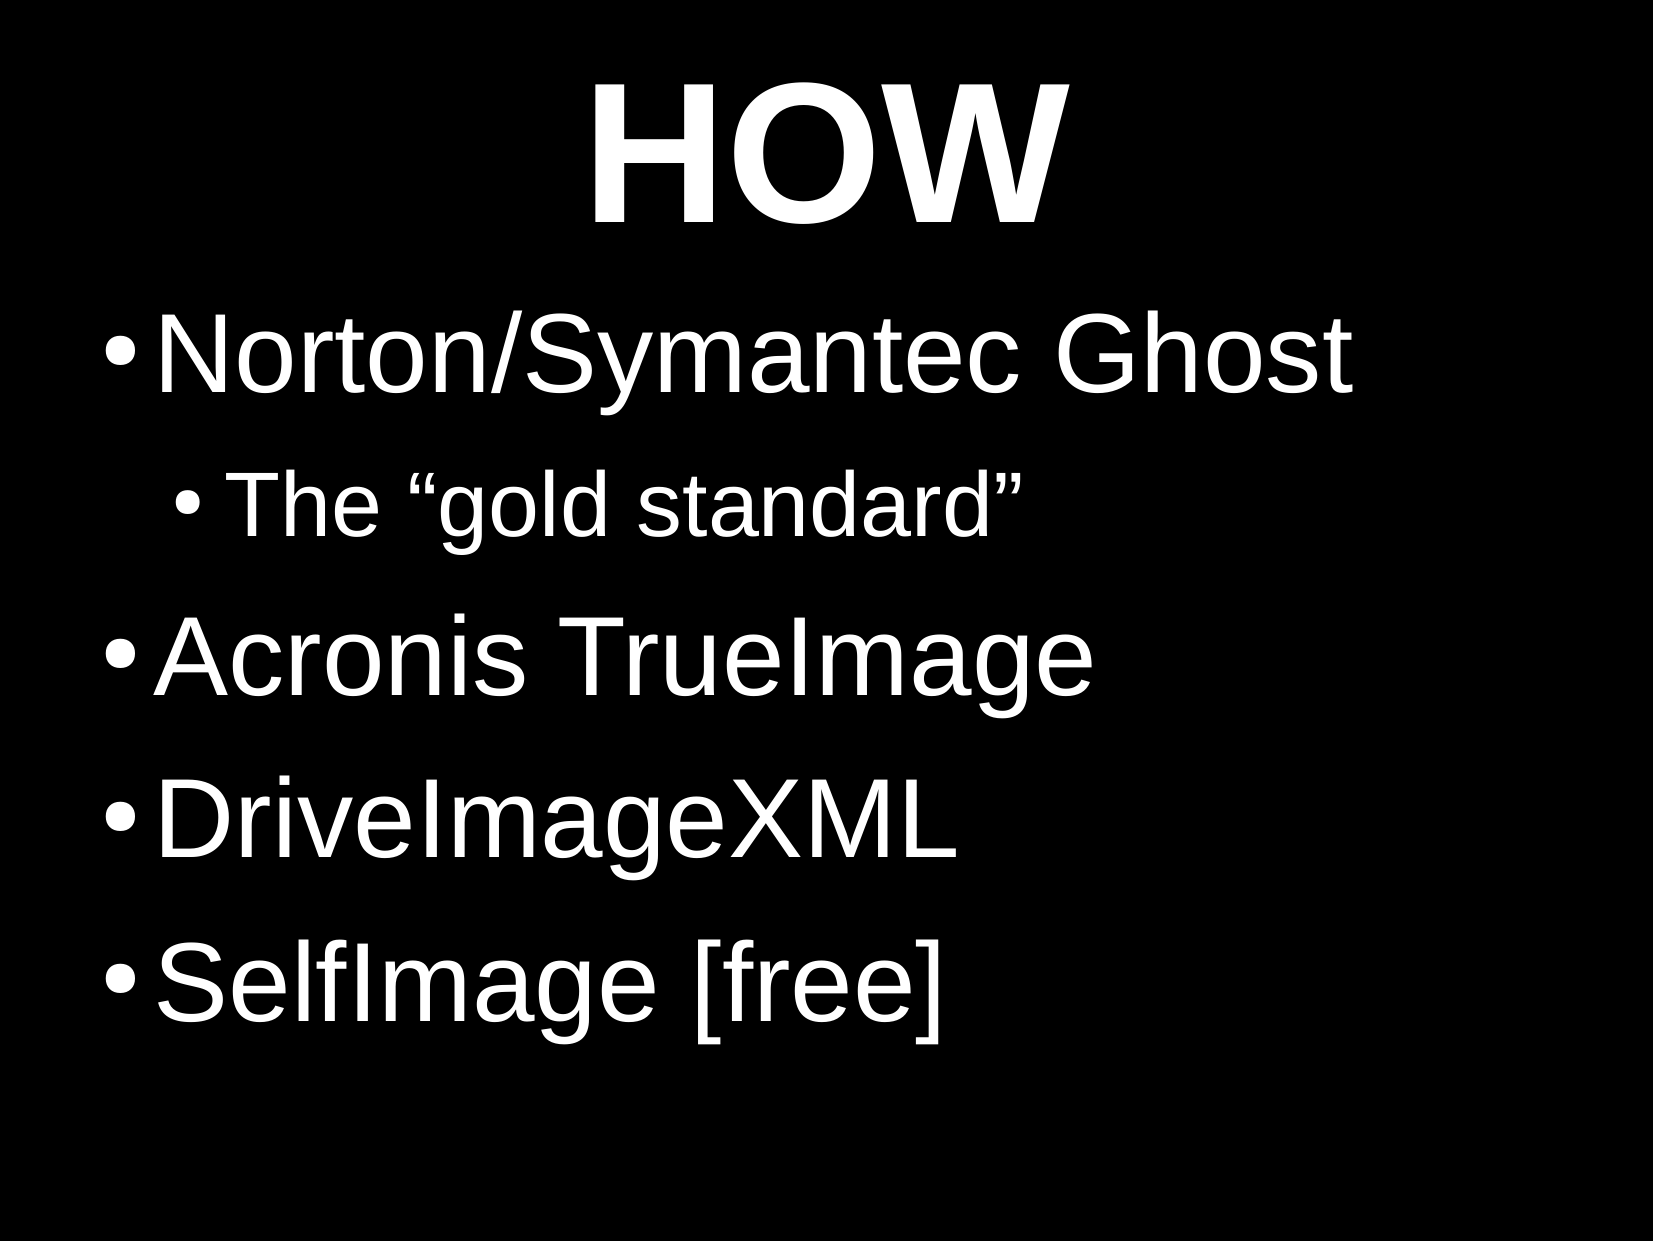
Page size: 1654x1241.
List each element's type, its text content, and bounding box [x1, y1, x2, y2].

title HOW [82, 41, 1571, 265]
list Norton/Symantec Ghost The “gold standard” Acronis TrueImage DriveImageXML SelfImage [free] [82, 290, 1571, 1095]
